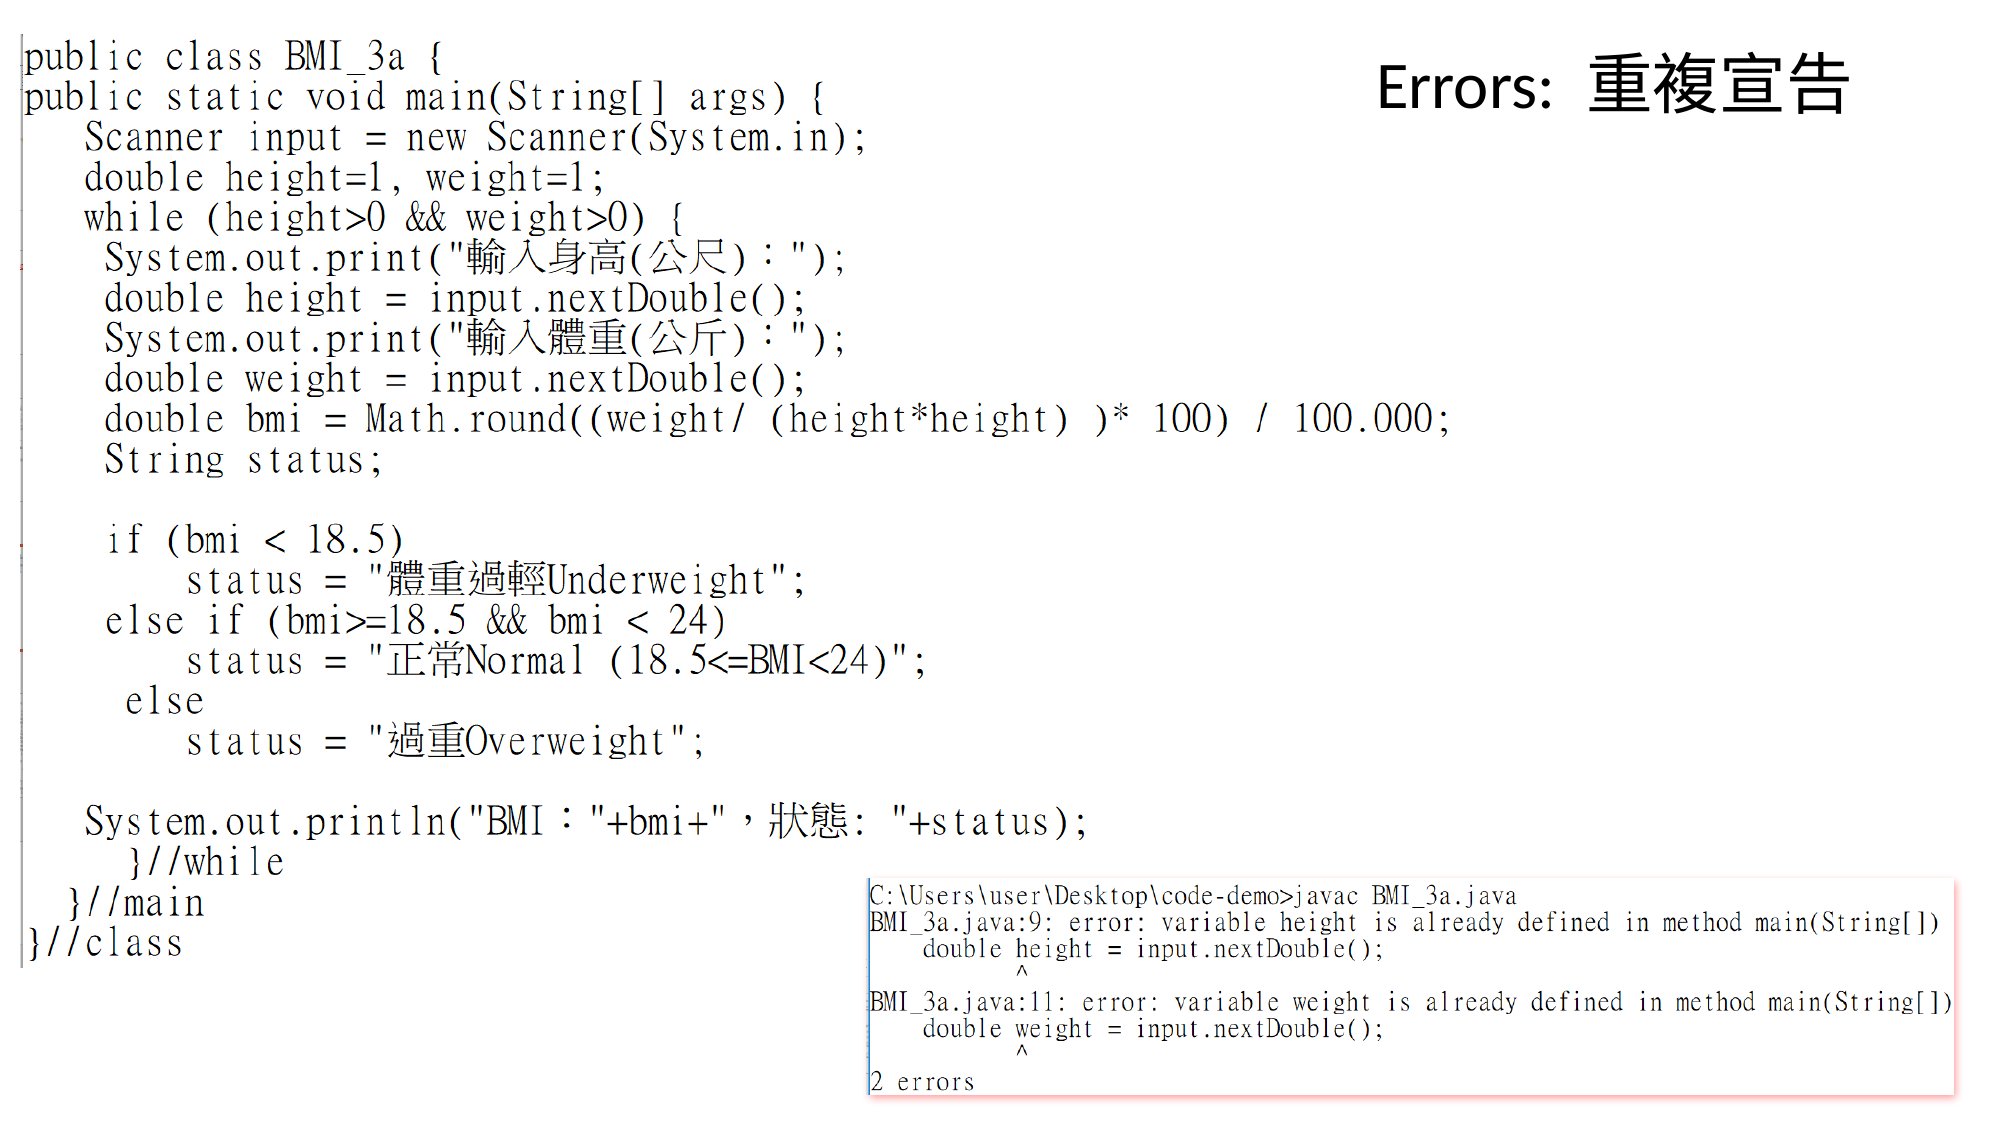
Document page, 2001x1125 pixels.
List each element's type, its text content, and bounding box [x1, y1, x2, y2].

picture [20, 34, 1954, 1095]
text_box Errors: 重複宣告 [1361, 34, 1868, 130]
